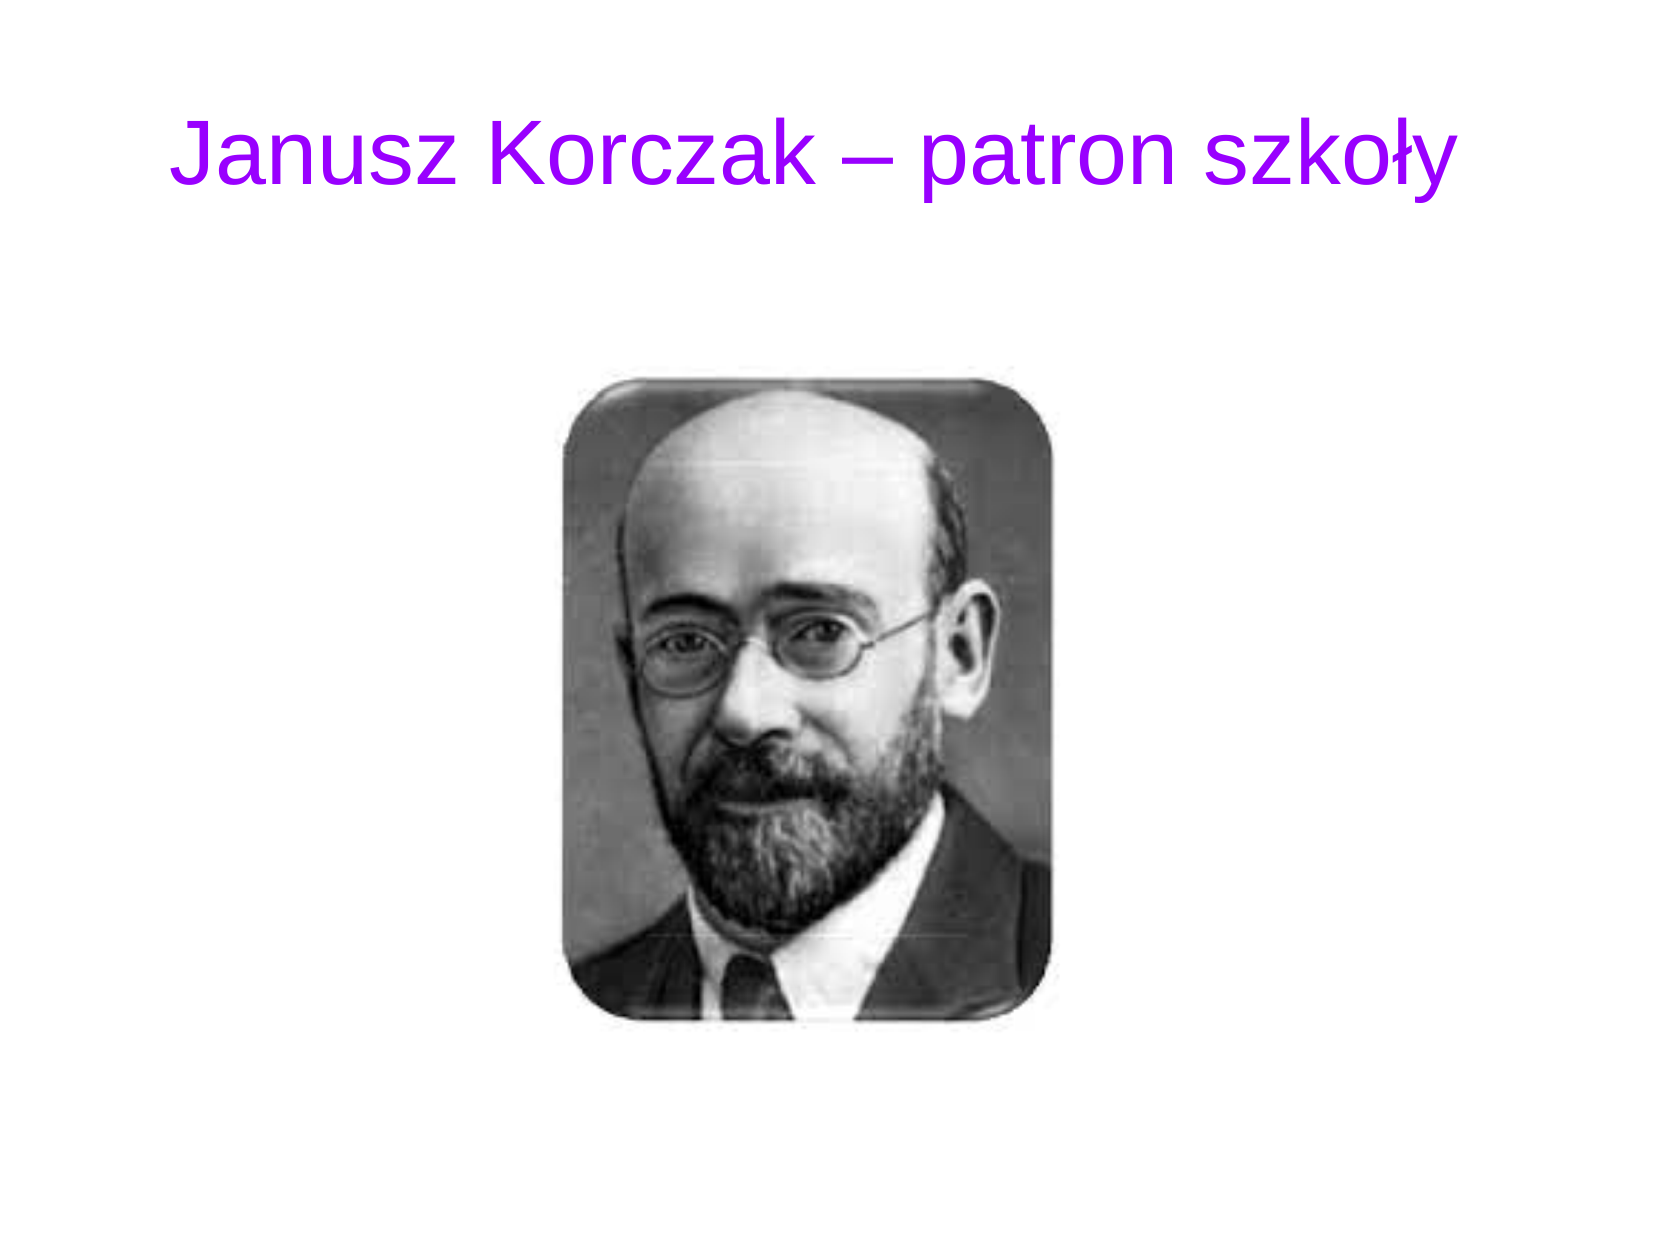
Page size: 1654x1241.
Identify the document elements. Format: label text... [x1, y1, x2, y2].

picture [530, 319, 1074, 1086]
title Janusz Korczak – patron szkoły [71, 49, 1560, 257]
